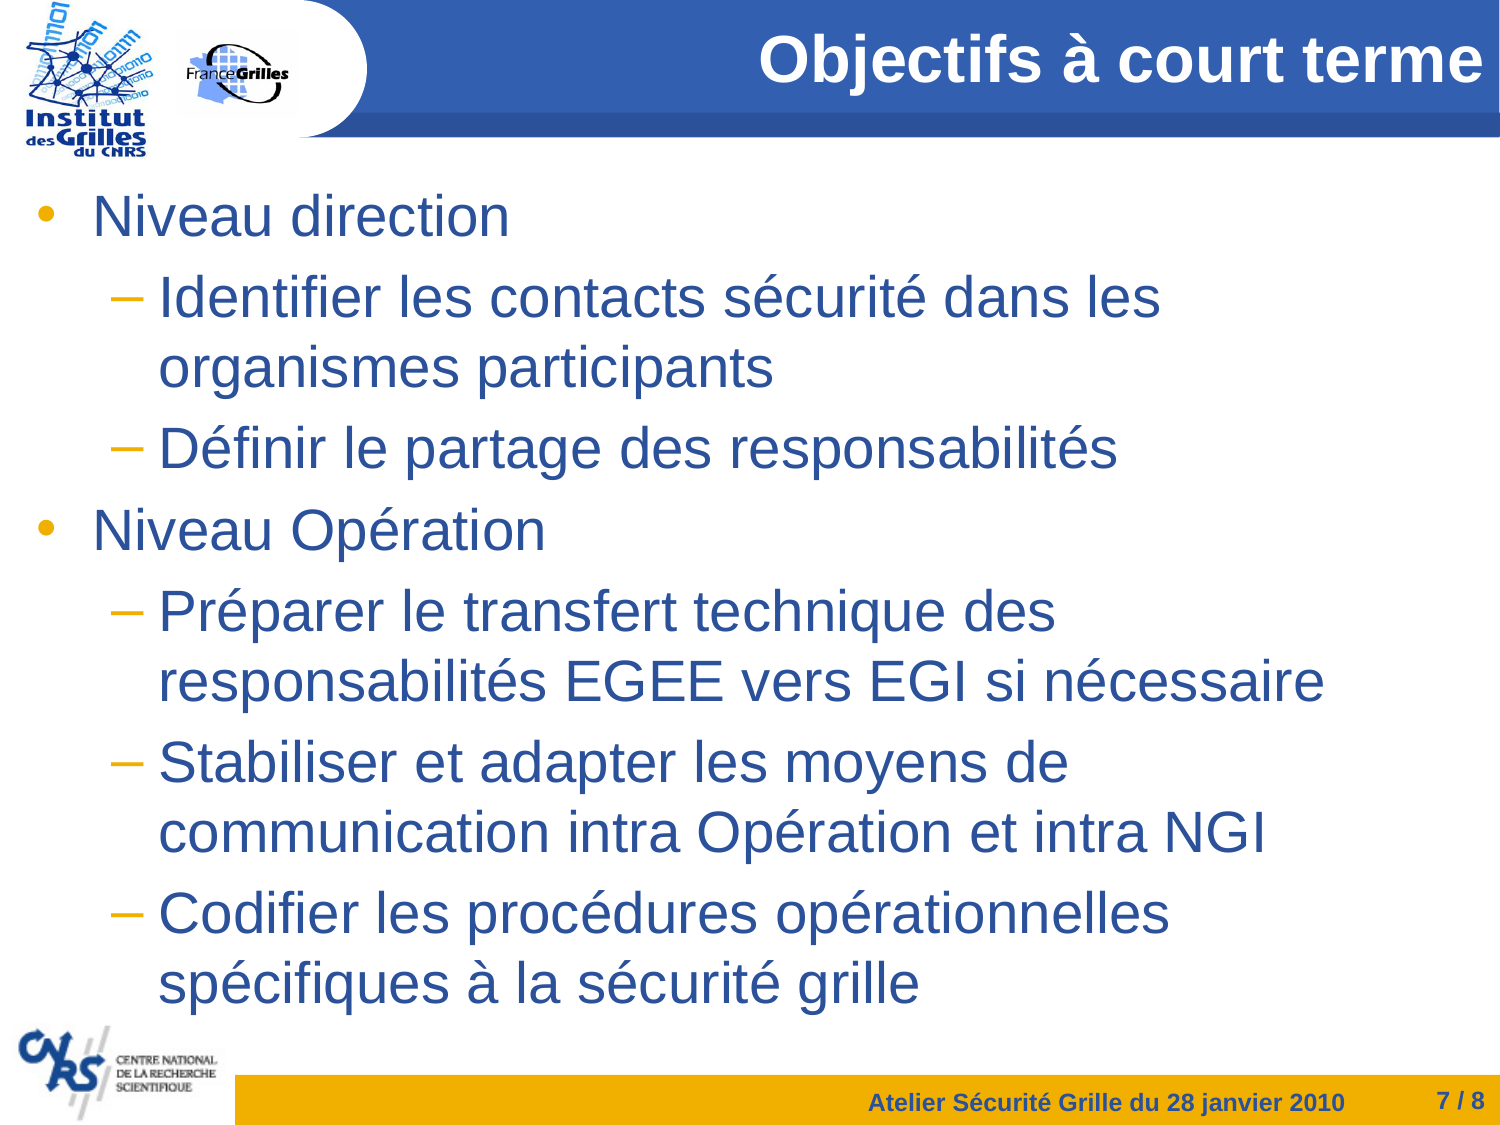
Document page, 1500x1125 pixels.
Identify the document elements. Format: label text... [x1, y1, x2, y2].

text_box Atelier Sécurité Grille du 28 janvier 2010 [261, 1079, 1362, 1125]
text_box <numéro> / 8 [1397, 1076, 1500, 1125]
picture [0, 1023, 235, 1125]
picture [0, 0, 298, 159]
title Objectifs à court terme [395, 0, 1500, 113]
list Niveau direction Identifier les contacts sécurité dans les organismes participants Définir le partage des responsabilités Niveau Opération Préparer le transfert technique des responsabilités EGEE vers EGI si nécessaire Stabiliser et adapter les moyens de communication intra Opération et intra NGI Codifier les procédures opérationnelles spécifiques à la sécurité grille [21, 170, 1472, 1062]
